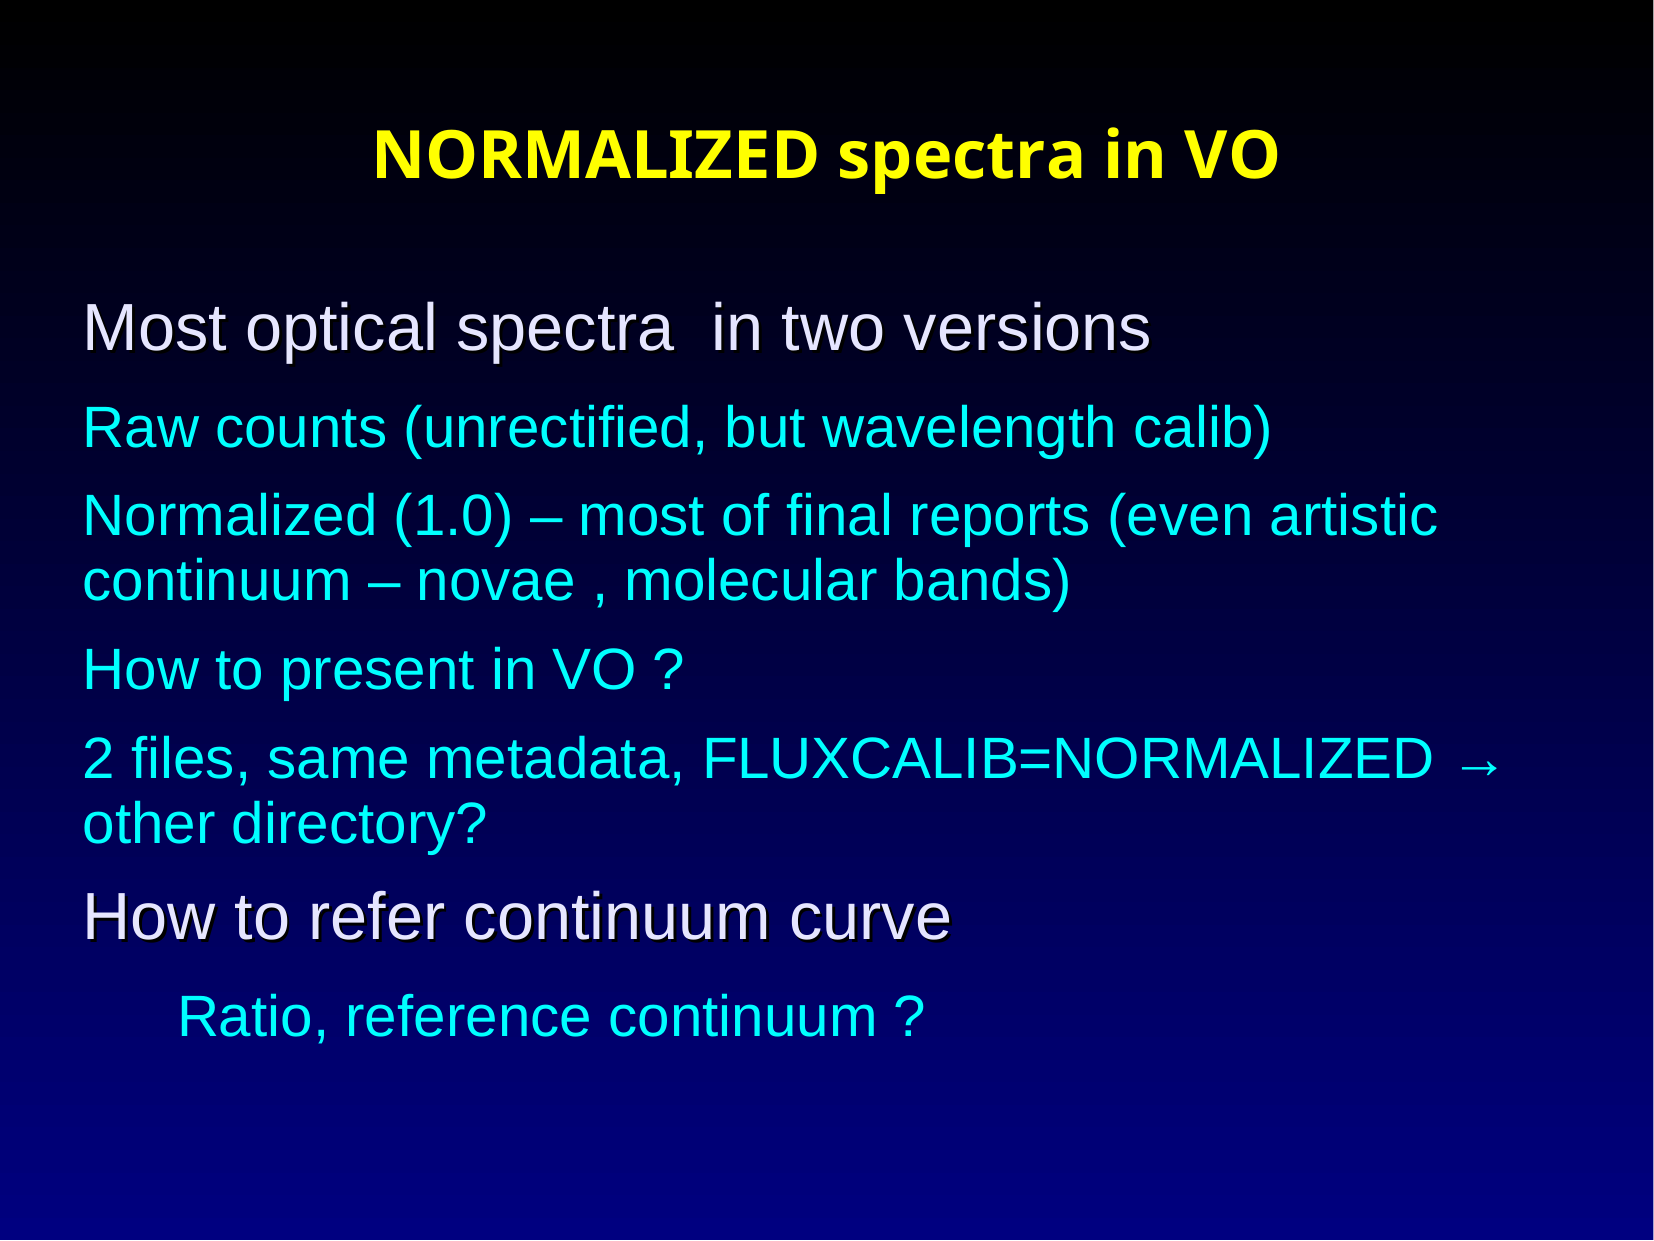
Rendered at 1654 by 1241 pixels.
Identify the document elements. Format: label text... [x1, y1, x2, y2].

title NORMALIZED spectra in VO [82, 49, 1571, 257]
list Most optical spectra in two versions Raw counts (unrectified, but wavelength calib) Normalized (1.0) – most of final reports (even artistic continuum – novae , molecular bands) How to present in VO ? 2 files, same metadata, FLUXCALIB=NORMALIZED → other directory? How to refer continuum curve Ratio, reference continuum ? [82, 290, 1571, 1094]
